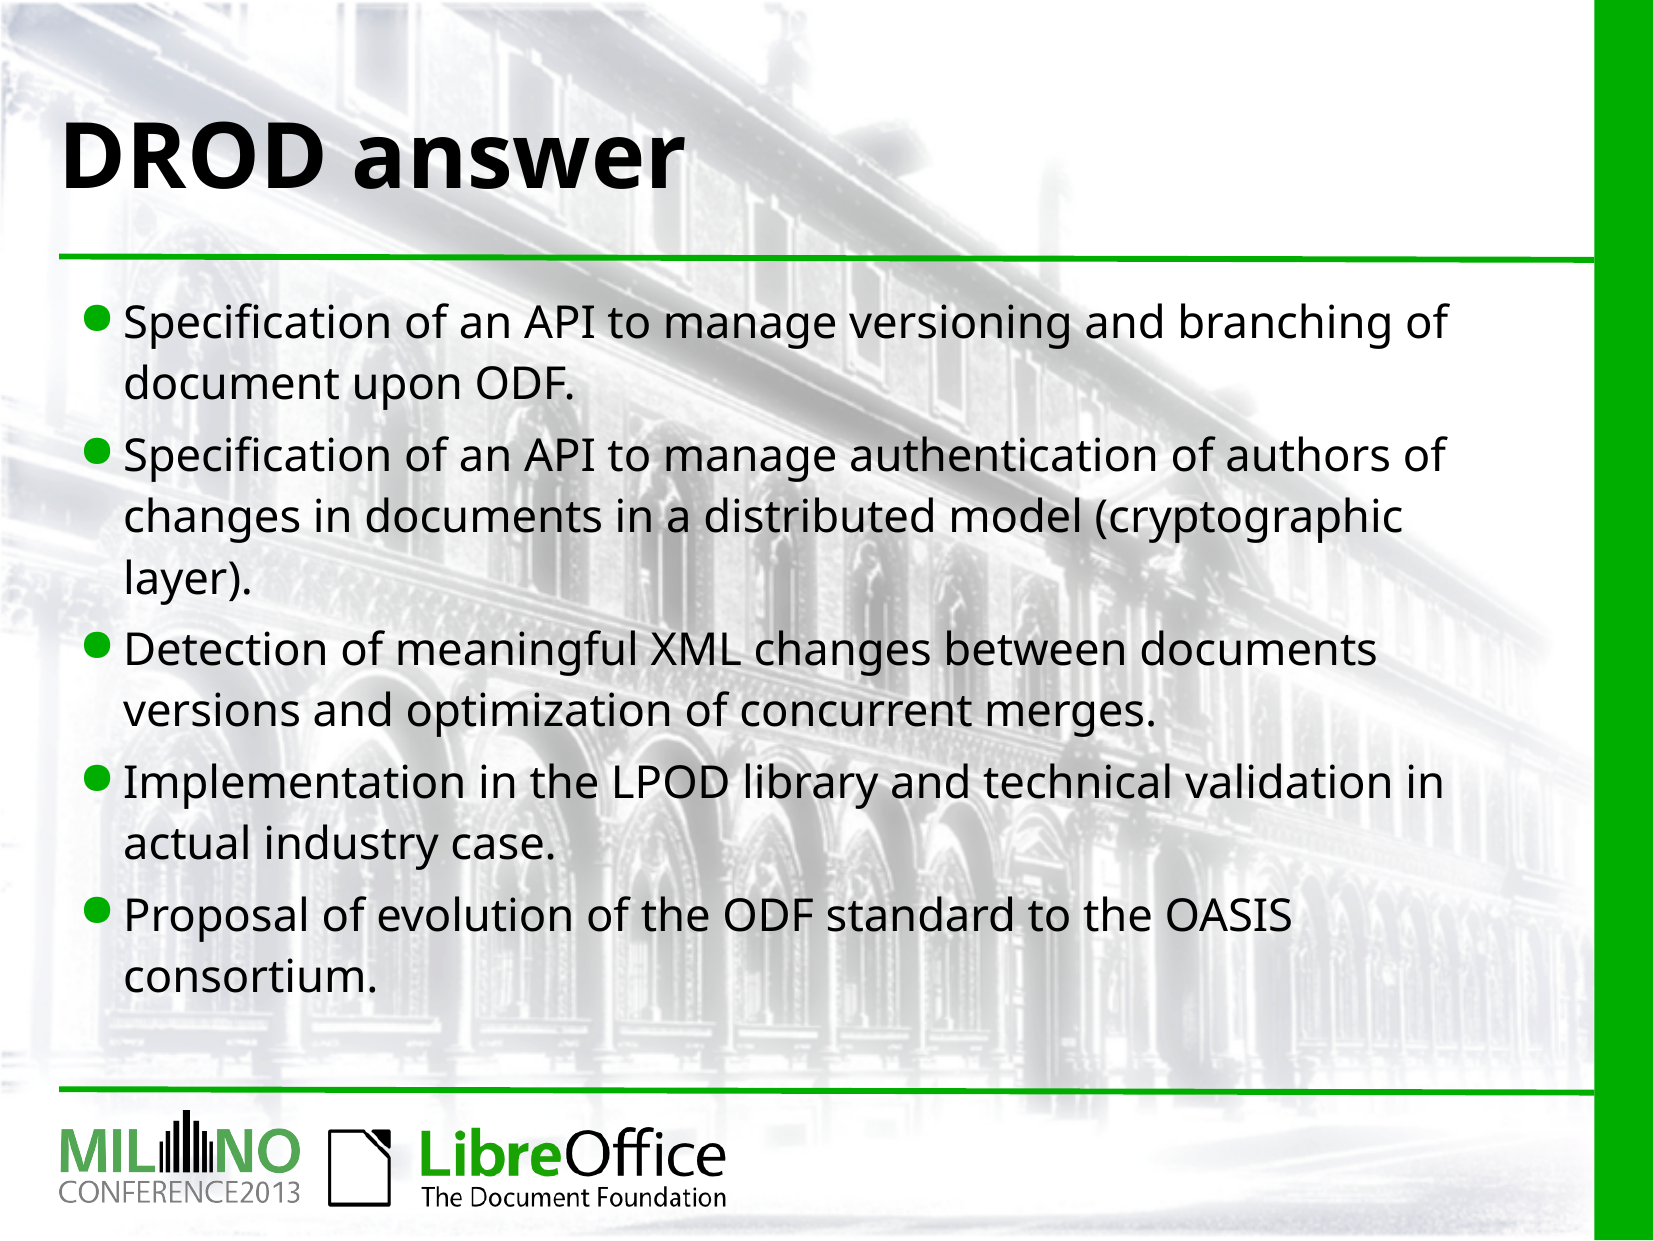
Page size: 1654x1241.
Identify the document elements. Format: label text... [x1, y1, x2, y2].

title DROD answer [59, 49, 1548, 257]
picture [0, 1, 1594, 1241]
list Specification of an API to manage versioning and branching of document upon ODF. Specification of an API to manage authentication of authors of changes in documents in a distributed model (cryptographic layer). Detection of meaningful XML changes between documents versions and optimization of concurrent merges. Implementation in the LPOD library and technical validation in actual industry case. Proposal of evolution of the ODF standard to the OASIS consortium. [35, 290, 1524, 1010]
